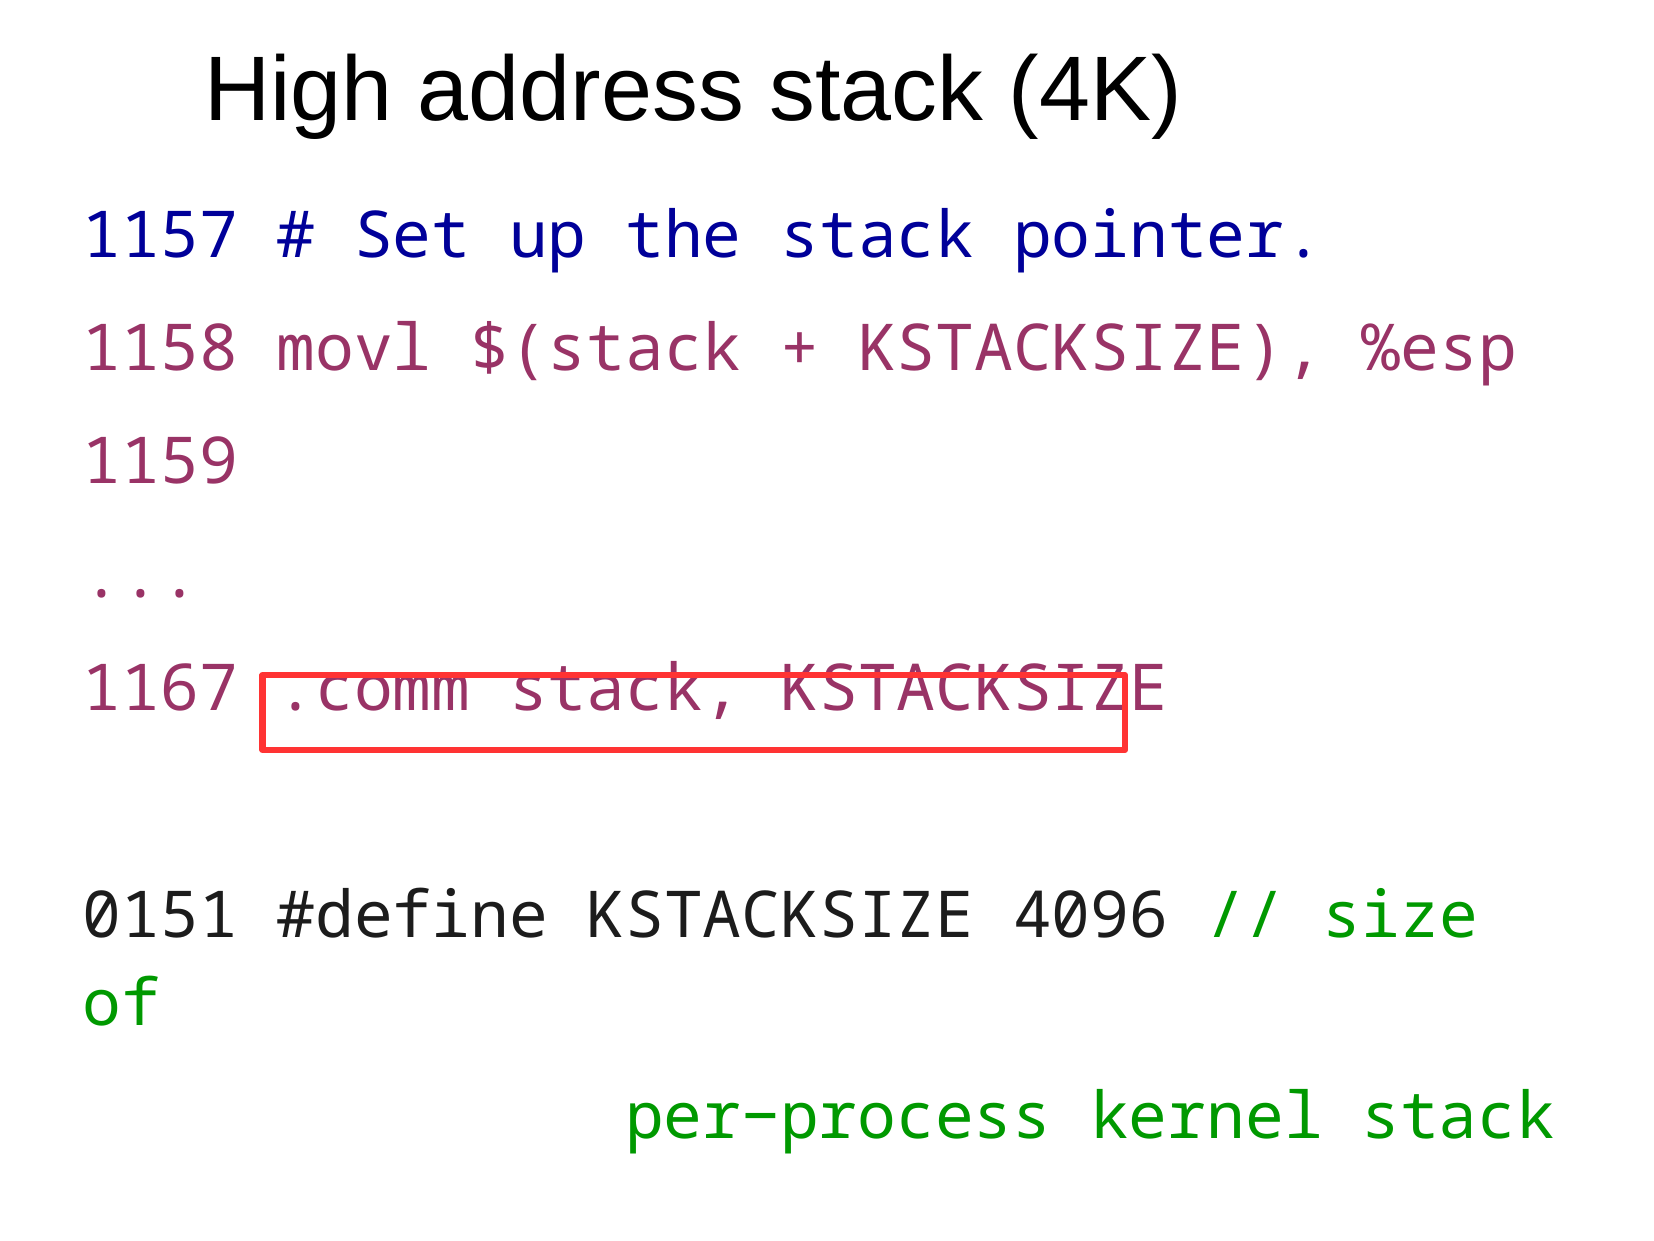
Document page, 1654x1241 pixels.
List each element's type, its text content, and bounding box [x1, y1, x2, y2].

title High address stack (4K) [37, 37, 1351, 141]
list 1157 # Set up the stack pointer. 1158 movl $(stack + KSTACKSIZE), %esp 1159 ... 1167 .comm stack, KSTACKSIZE 0151 #define KSTACKSIZE 4096 // size of per−process kernel stack [82, 75, 1571, 1163]
